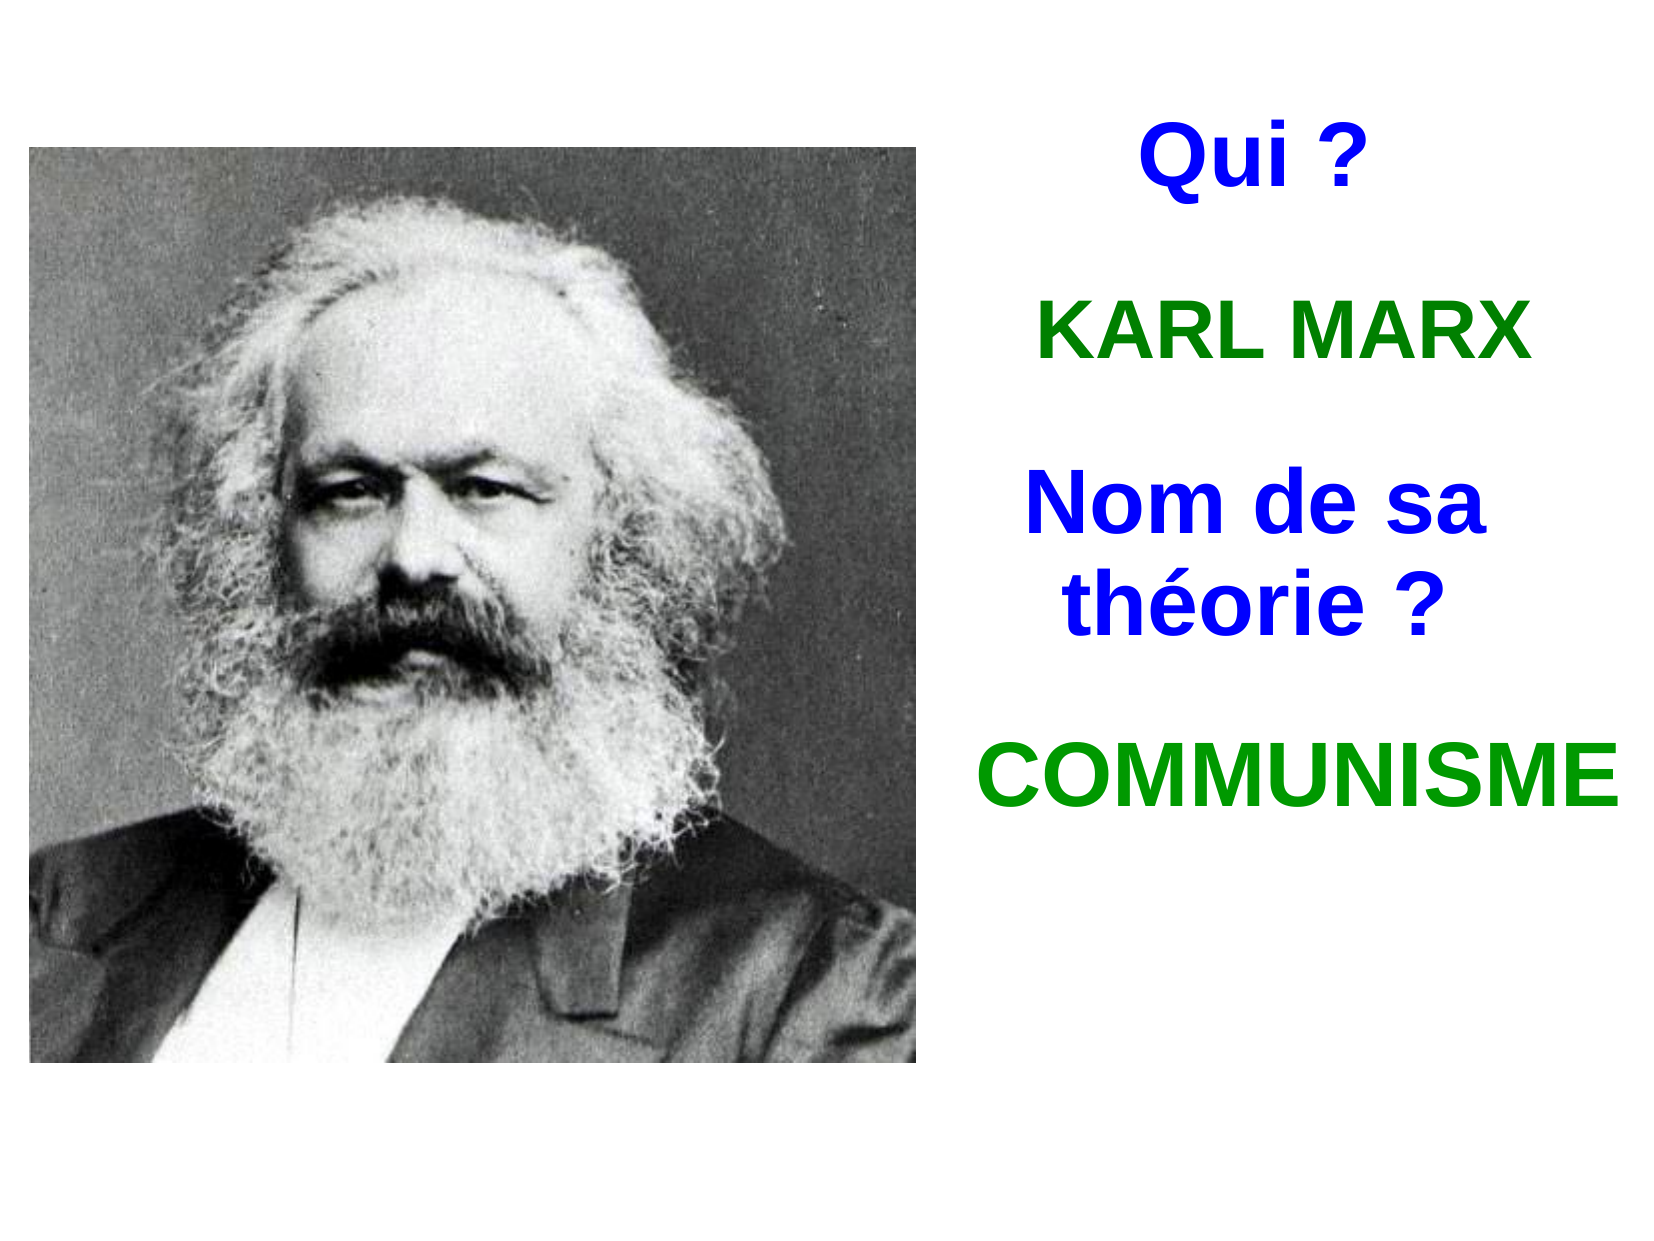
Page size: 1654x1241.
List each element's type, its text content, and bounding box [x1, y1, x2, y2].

text_box Nom de sa théorie ? [944, 442, 1565, 663]
text_box KARL MARX [1003, 276, 1565, 384]
text_box COMMUNISME [885, 715, 1654, 857]
text_box Qui ? [944, 95, 1565, 237]
picture [29, 147, 916, 1063]
